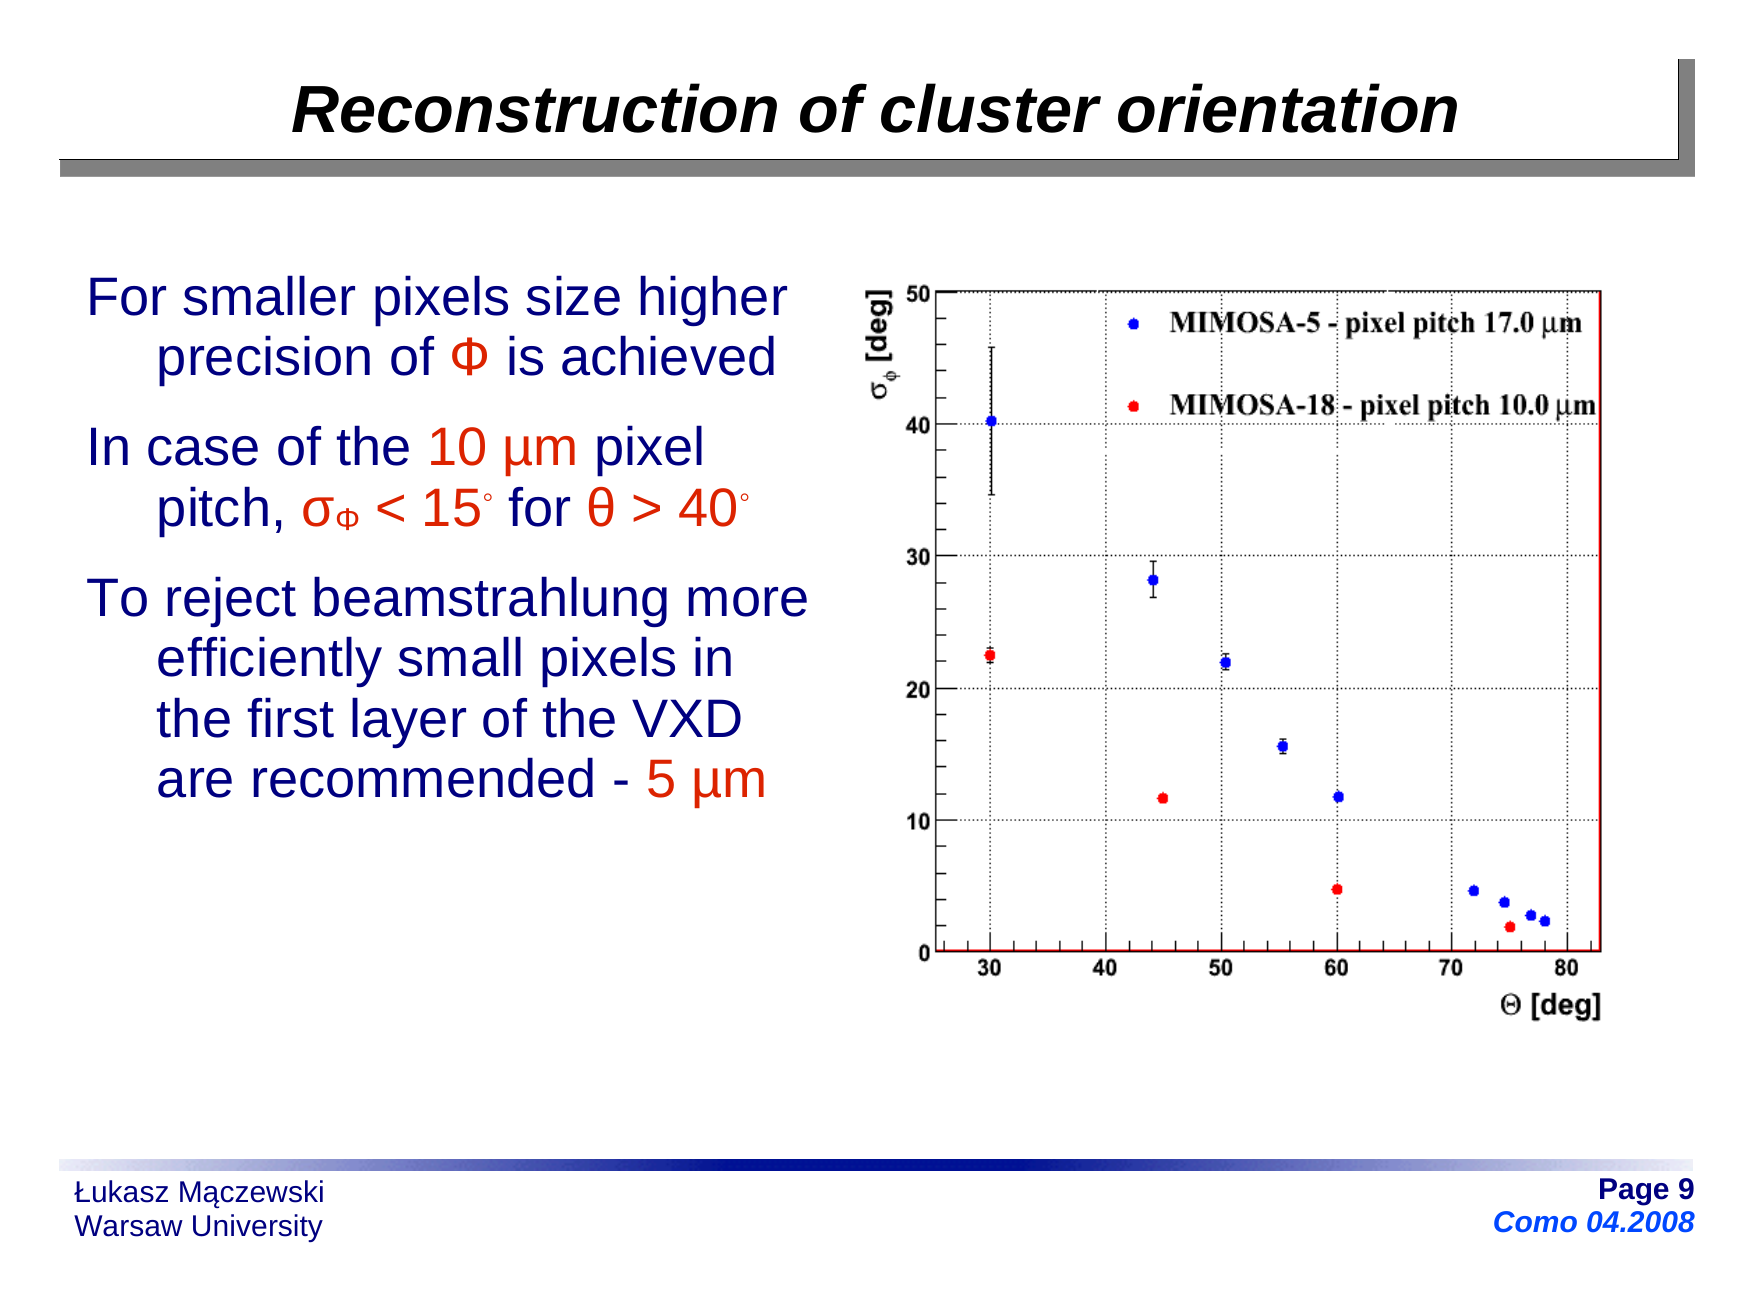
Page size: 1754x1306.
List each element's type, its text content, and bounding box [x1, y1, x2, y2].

title Reconstruction of cluster orientation [59, 47, 1695, 173]
picture [59, 1159, 1693, 1171]
list For smaller pixels size higher precision of Ф is achieved In case of the 10 µm pixel pitch, σΦ < 15◦ for θ > 40◦ To reject beamstrahlung more efficiently small pixels in the first layer of the VXD are recommended - 5 µm [74, 266, 826, 1024]
picture [853, 208, 1684, 1035]
